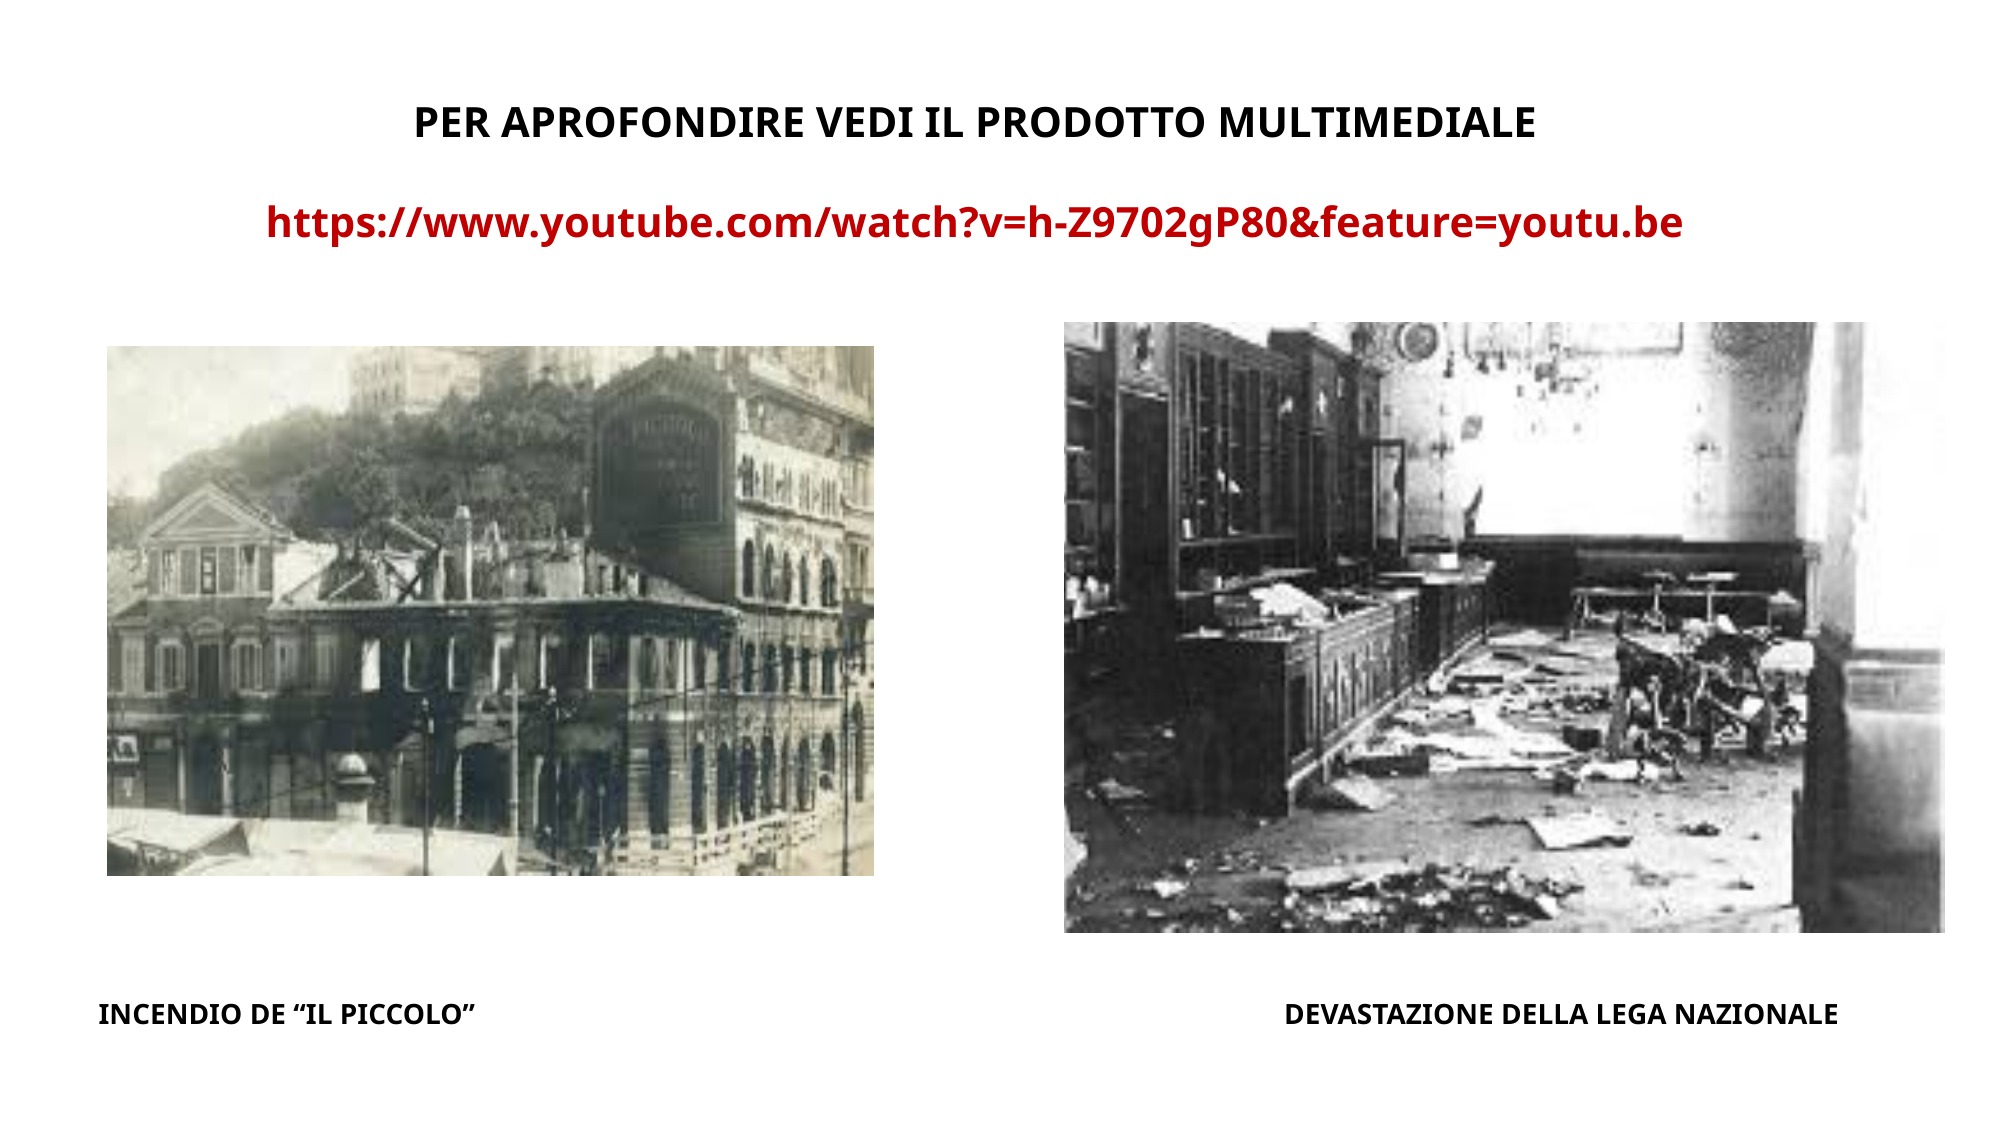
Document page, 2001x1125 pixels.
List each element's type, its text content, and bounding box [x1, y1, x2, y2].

text_box DEVASTAZIONE DELLA LEGA NAZIONALE [1178, 984, 1945, 1052]
picture [107, 346, 874, 876]
picture [1064, 322, 1945, 933]
text_box PER APROFONDIRE VEDI IL PRODOTTO MULTIMEDIALE https://www.youtube.com/watch?v=h-Z9702gP80&feature=youtu.be [30, 88, 1921, 256]
text_box INCENDIO DE “IL PICCOLO” [55, 984, 519, 1052]
